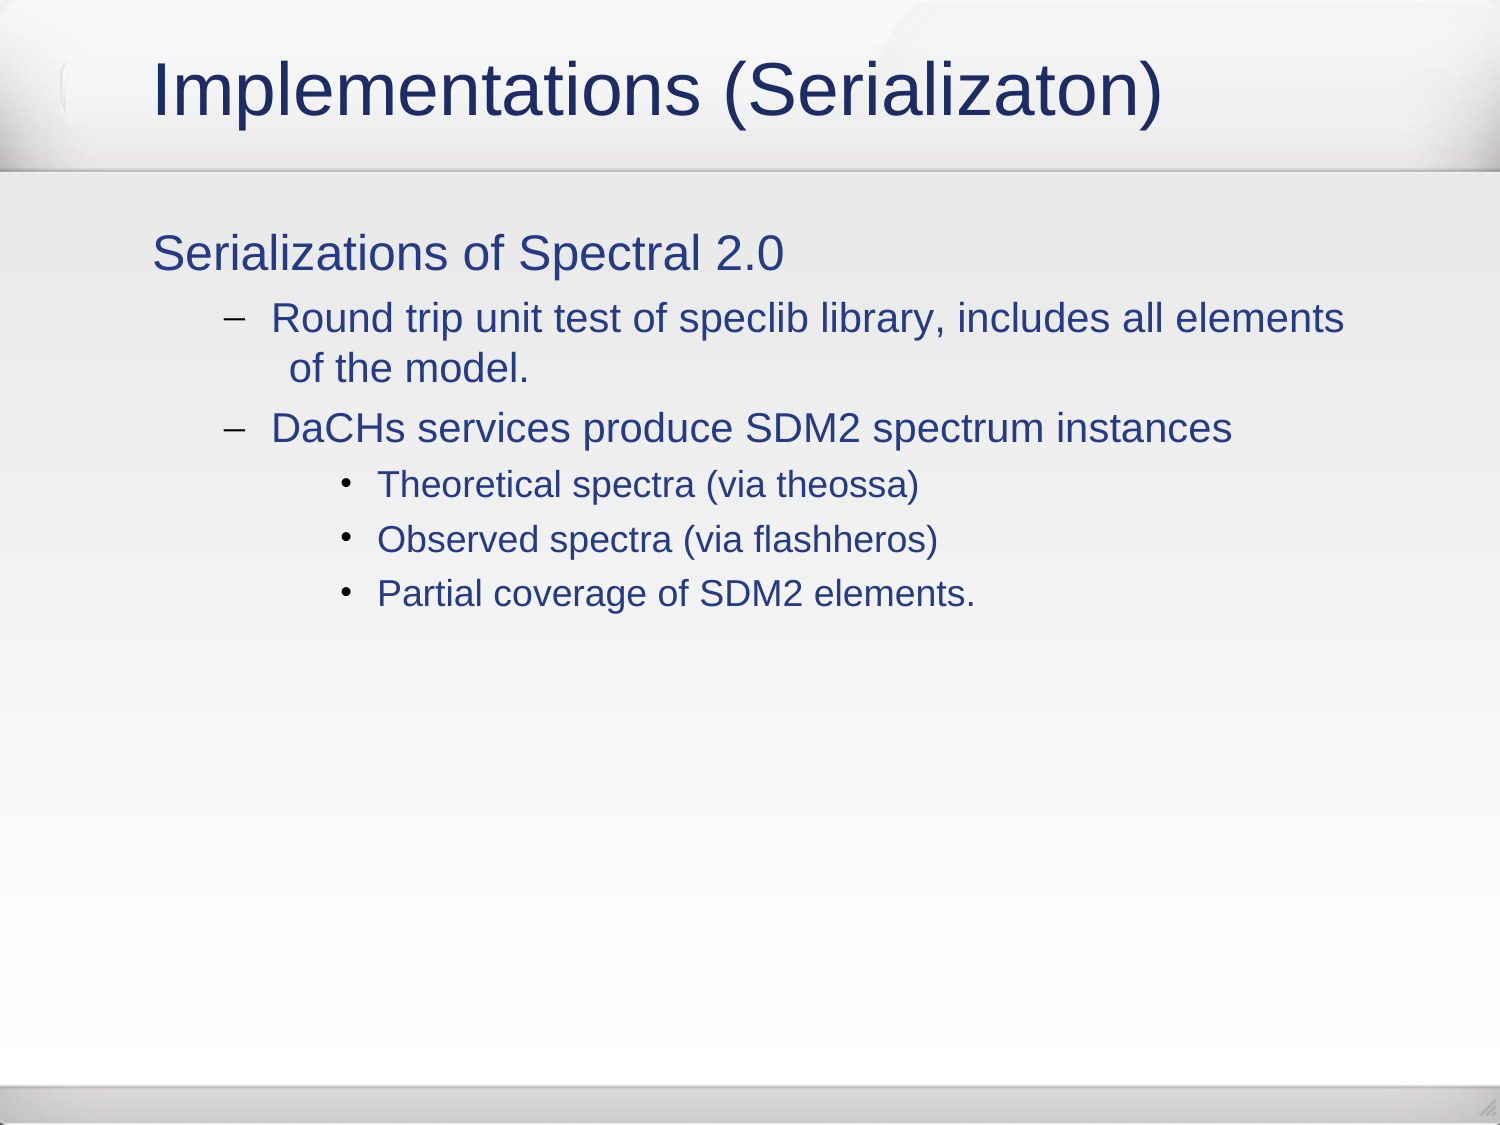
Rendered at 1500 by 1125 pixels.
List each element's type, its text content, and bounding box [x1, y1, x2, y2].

title Implementations (Serializaton) [137, 28, 1399, 139]
list Serializations of Spectral 2.0 Round trip unit test of speclib library, includes all elements of the model. DaCHs services produce SDM2 spectrum instances Theoretical spectra (via theossa) Observed spectra (via flashheros) Partial coverage of SDM2 elements. [137, 212, 1406, 865]
picture [0, 0, 1500, 1125]
